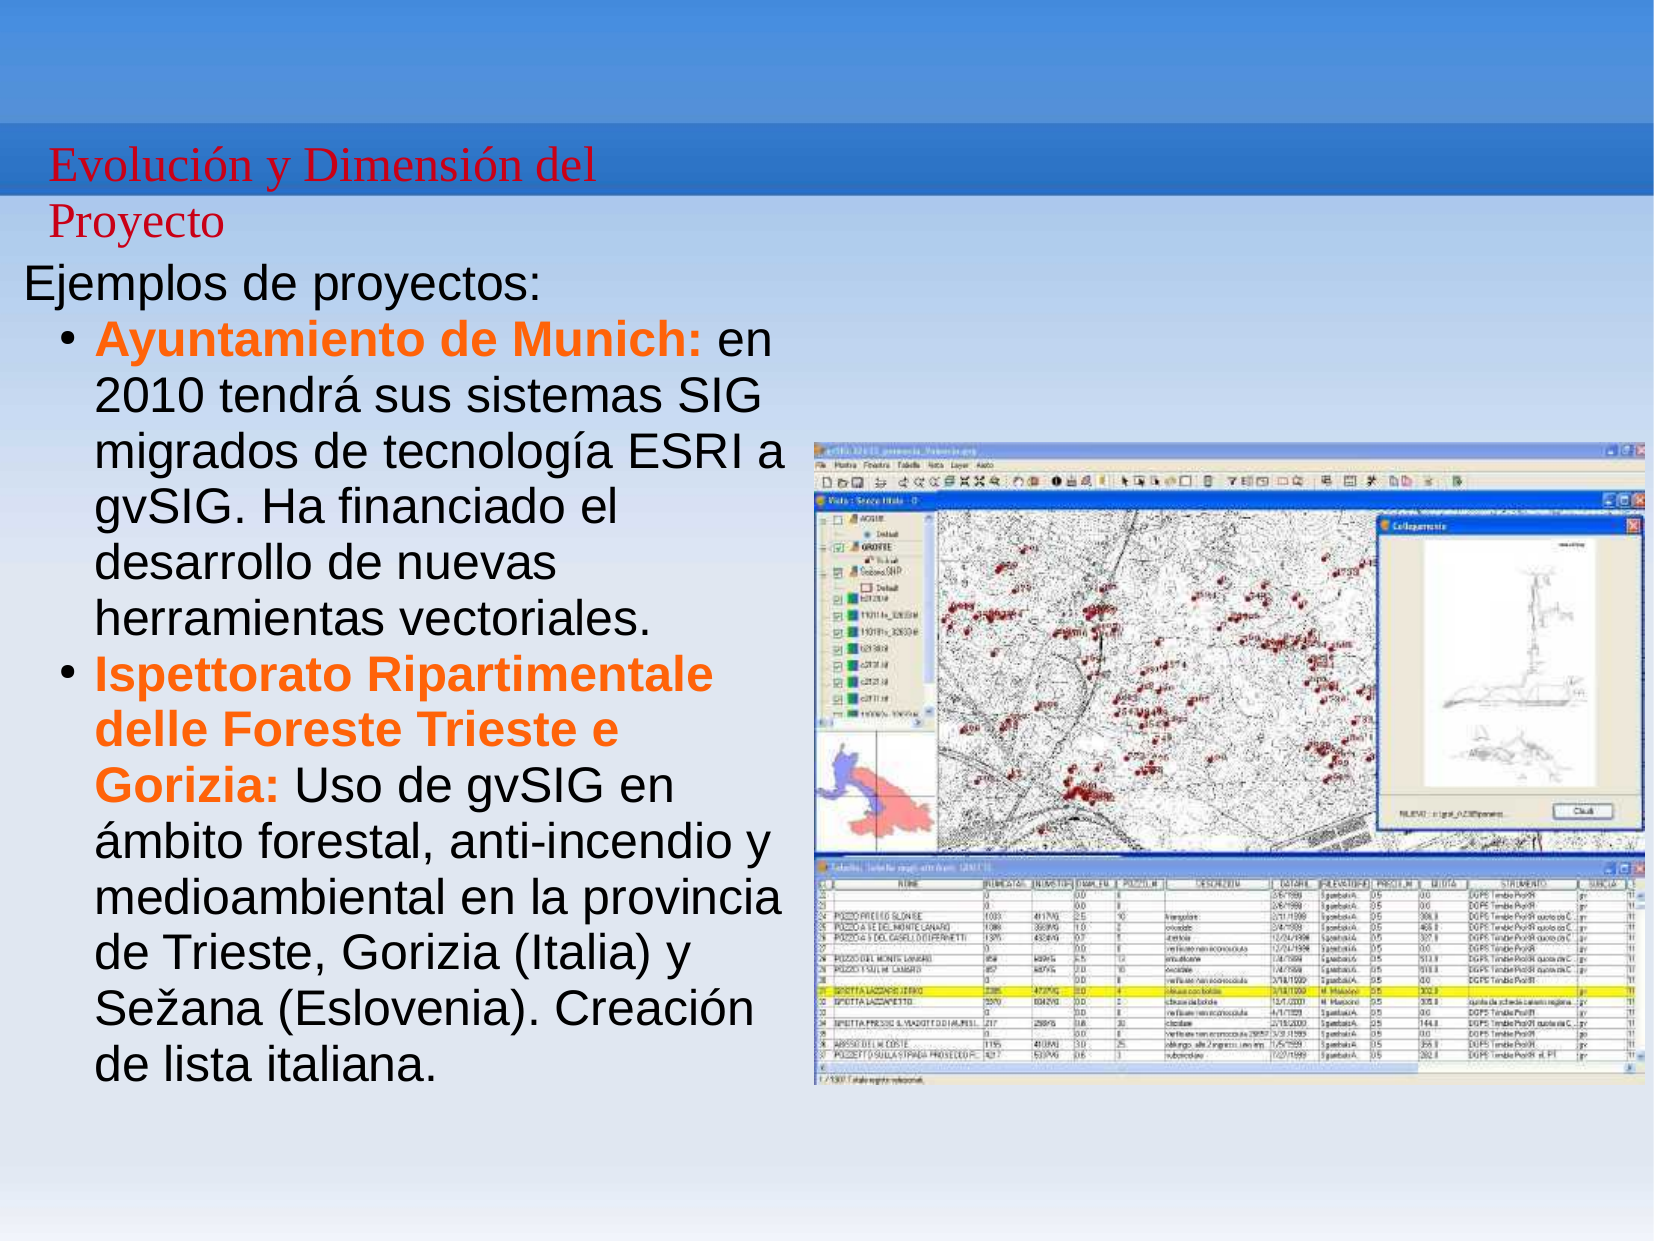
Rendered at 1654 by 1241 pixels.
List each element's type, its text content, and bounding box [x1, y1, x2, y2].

picture [0, 0, 1654, 1241]
text_box Evolución y Dimensión del Proyecto [33, 129, 798, 206]
text_box Ejemplos de proyectos: Ayuntamiento de Munich: en 2010 tendrá sus sistemas SIG migrados de tecnología ESRI a gvSIG. Ha financiado el desarrollo de nuevas herramientas vectoriales. Ispettorato Ripartimentale delle Foreste Trieste e Gorizia: Uso de gvSIG en ámbito forestal, anti-incendio y medioambiental en la provincia de Trieste, Gorizia (Italia) y Sežana (Eslovenia). Creación de lista italiana. [8, 192, 827, 1100]
